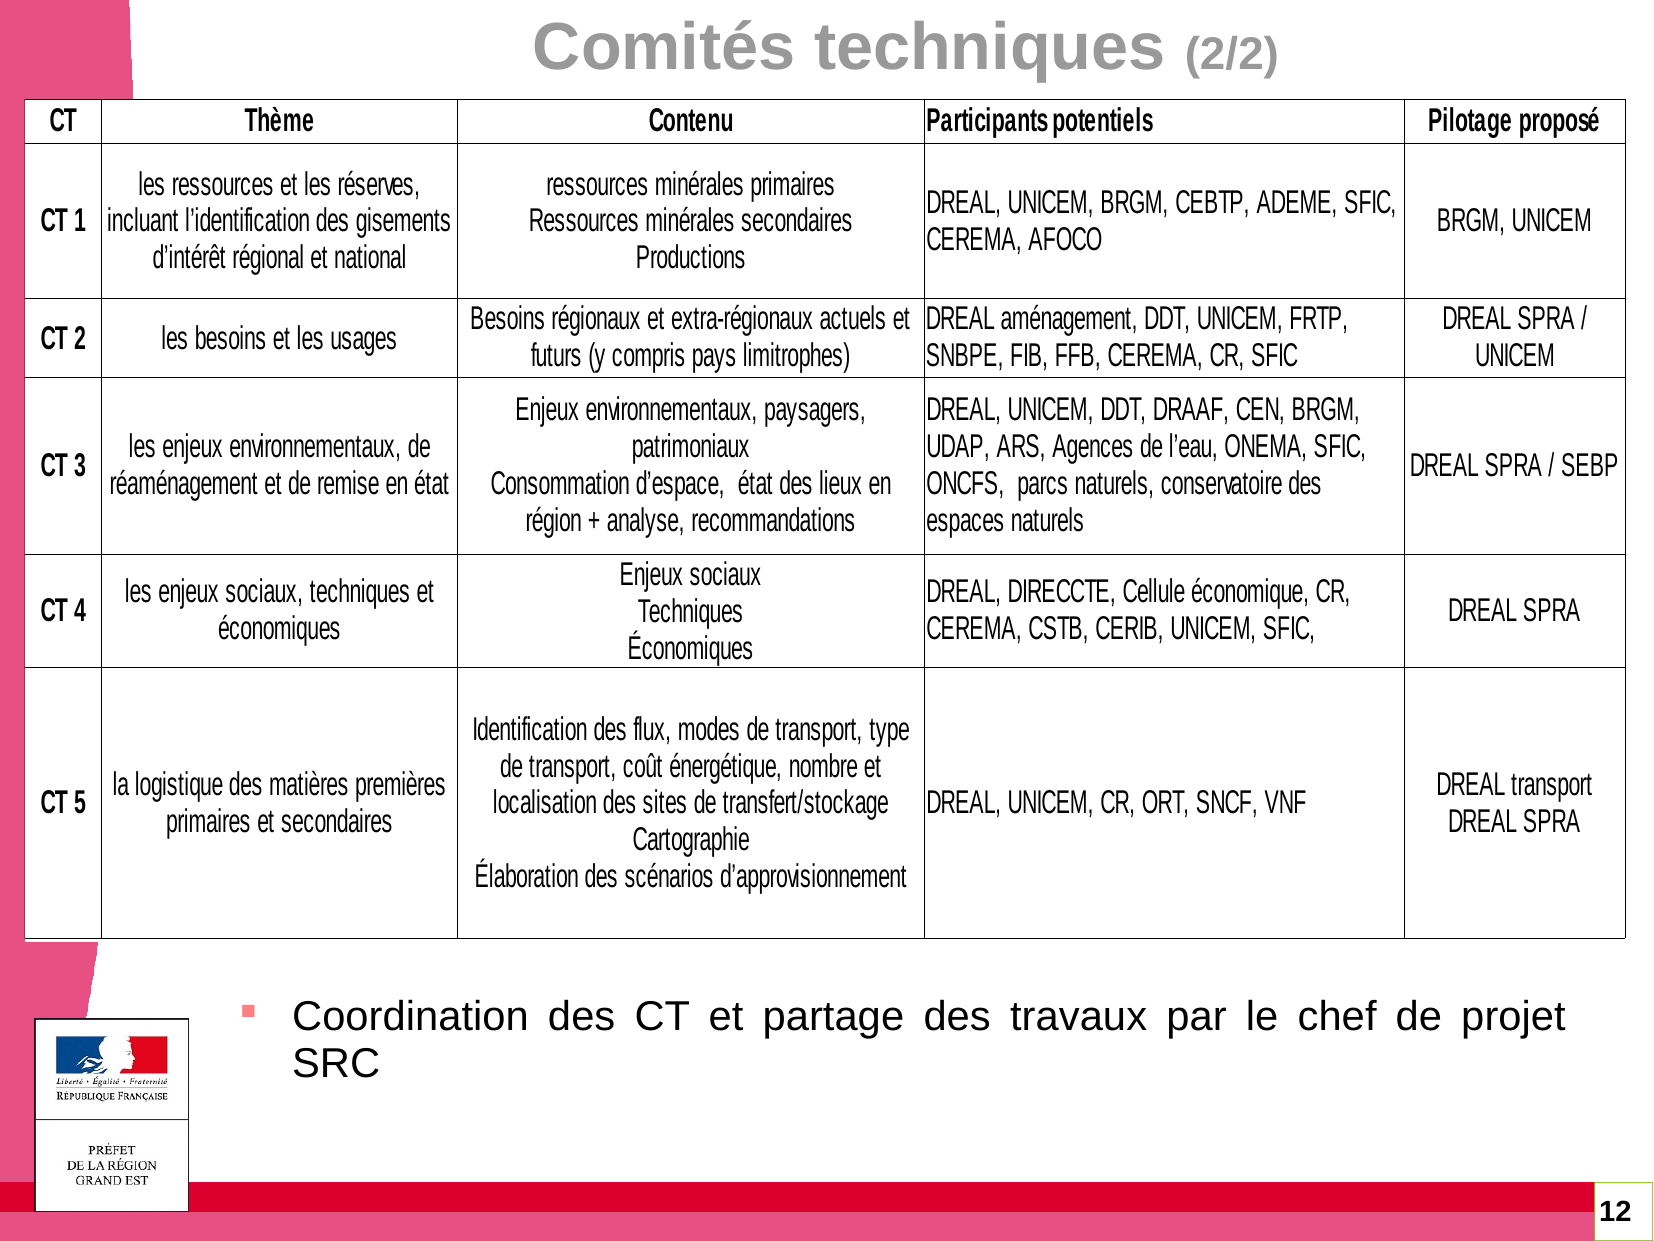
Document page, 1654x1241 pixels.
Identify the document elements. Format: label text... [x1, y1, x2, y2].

picture [0, 0, 1653, 1241]
title Comités techniques (2/2) [189, 8, 1623, 84]
list Coordination des CT et partage des travaux par le chef de projet SRC [221, 992, 1567, 1196]
